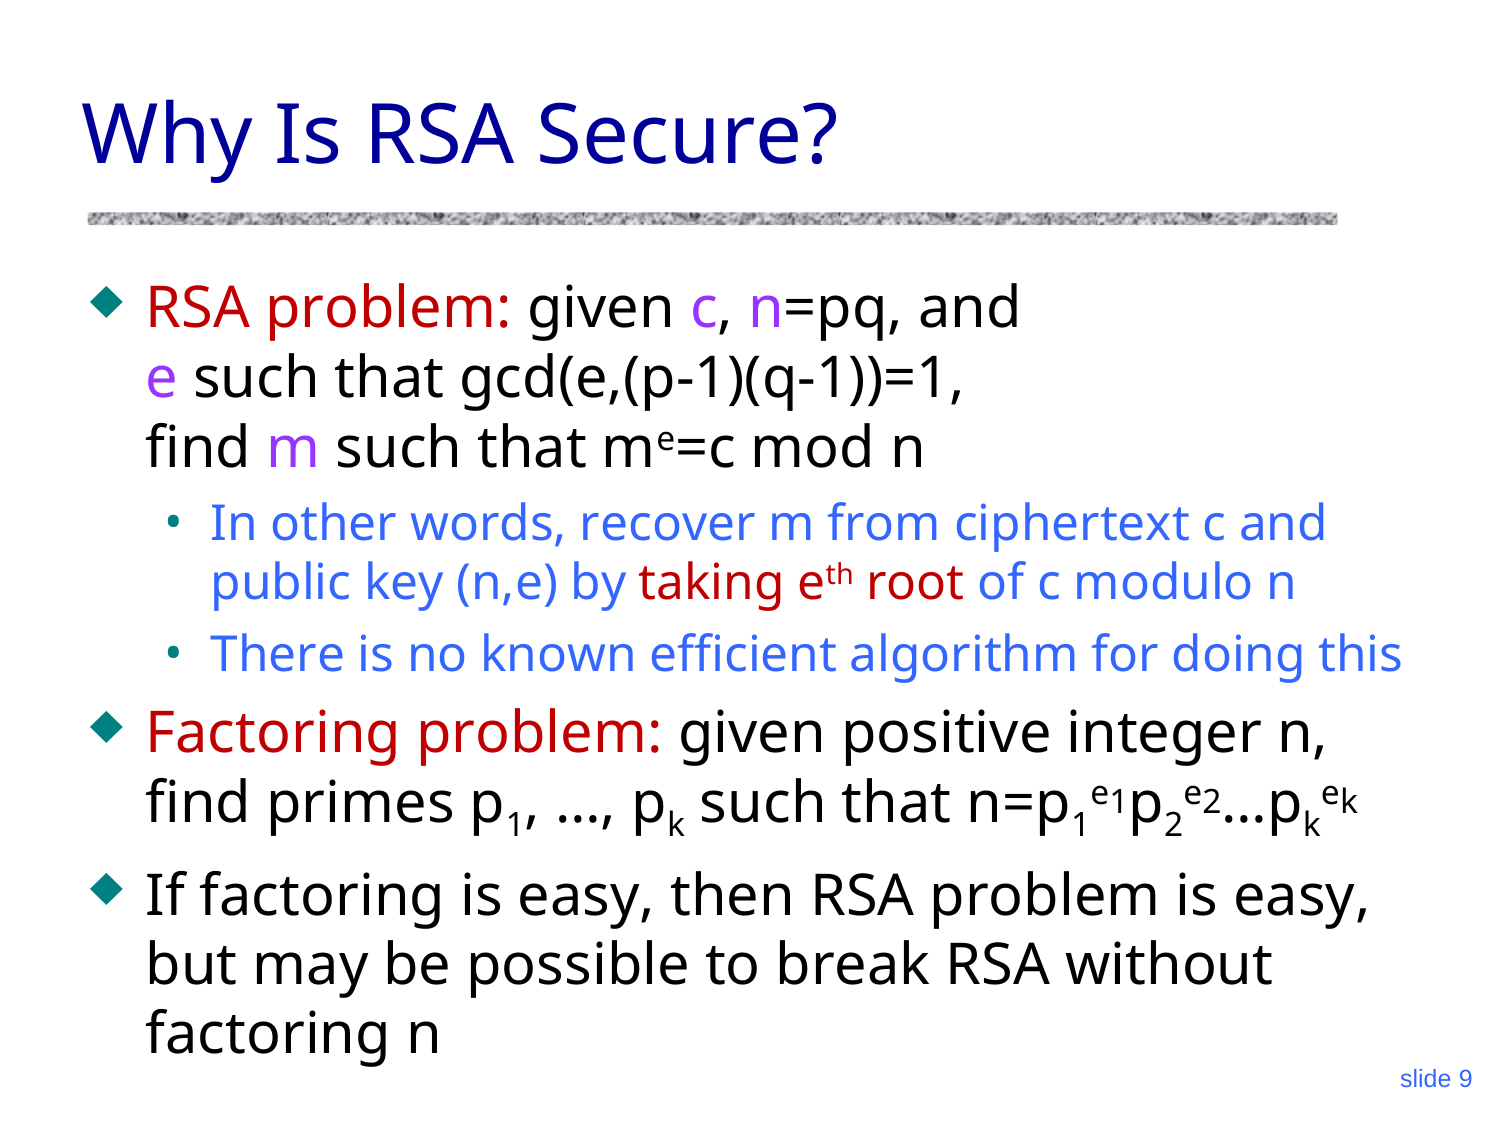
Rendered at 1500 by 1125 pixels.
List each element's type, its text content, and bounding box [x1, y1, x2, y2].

title Why Is RSA Secure? [66, 37, 1342, 188]
picture [87, 212, 1338, 226]
text_box slide <number> [1174, 1025, 1488, 1101]
list RSA problem: given c, n=pq, and e such that gcd(e,(p-1)(q-1))=1, find m such that me=c mod n In other words, recover m from ciphertext c and public key (n,e) by taking eth root of c modulo n There is no known efficient algorithm for doing this Factoring problem: given positive integer n, find primes p1, …, pk such that n=p1e1p2e2…pkek If factoring is easy, then RSA problem is easy, but may be possible to break RSA without factoring n [74, 262, 1463, 1075]
